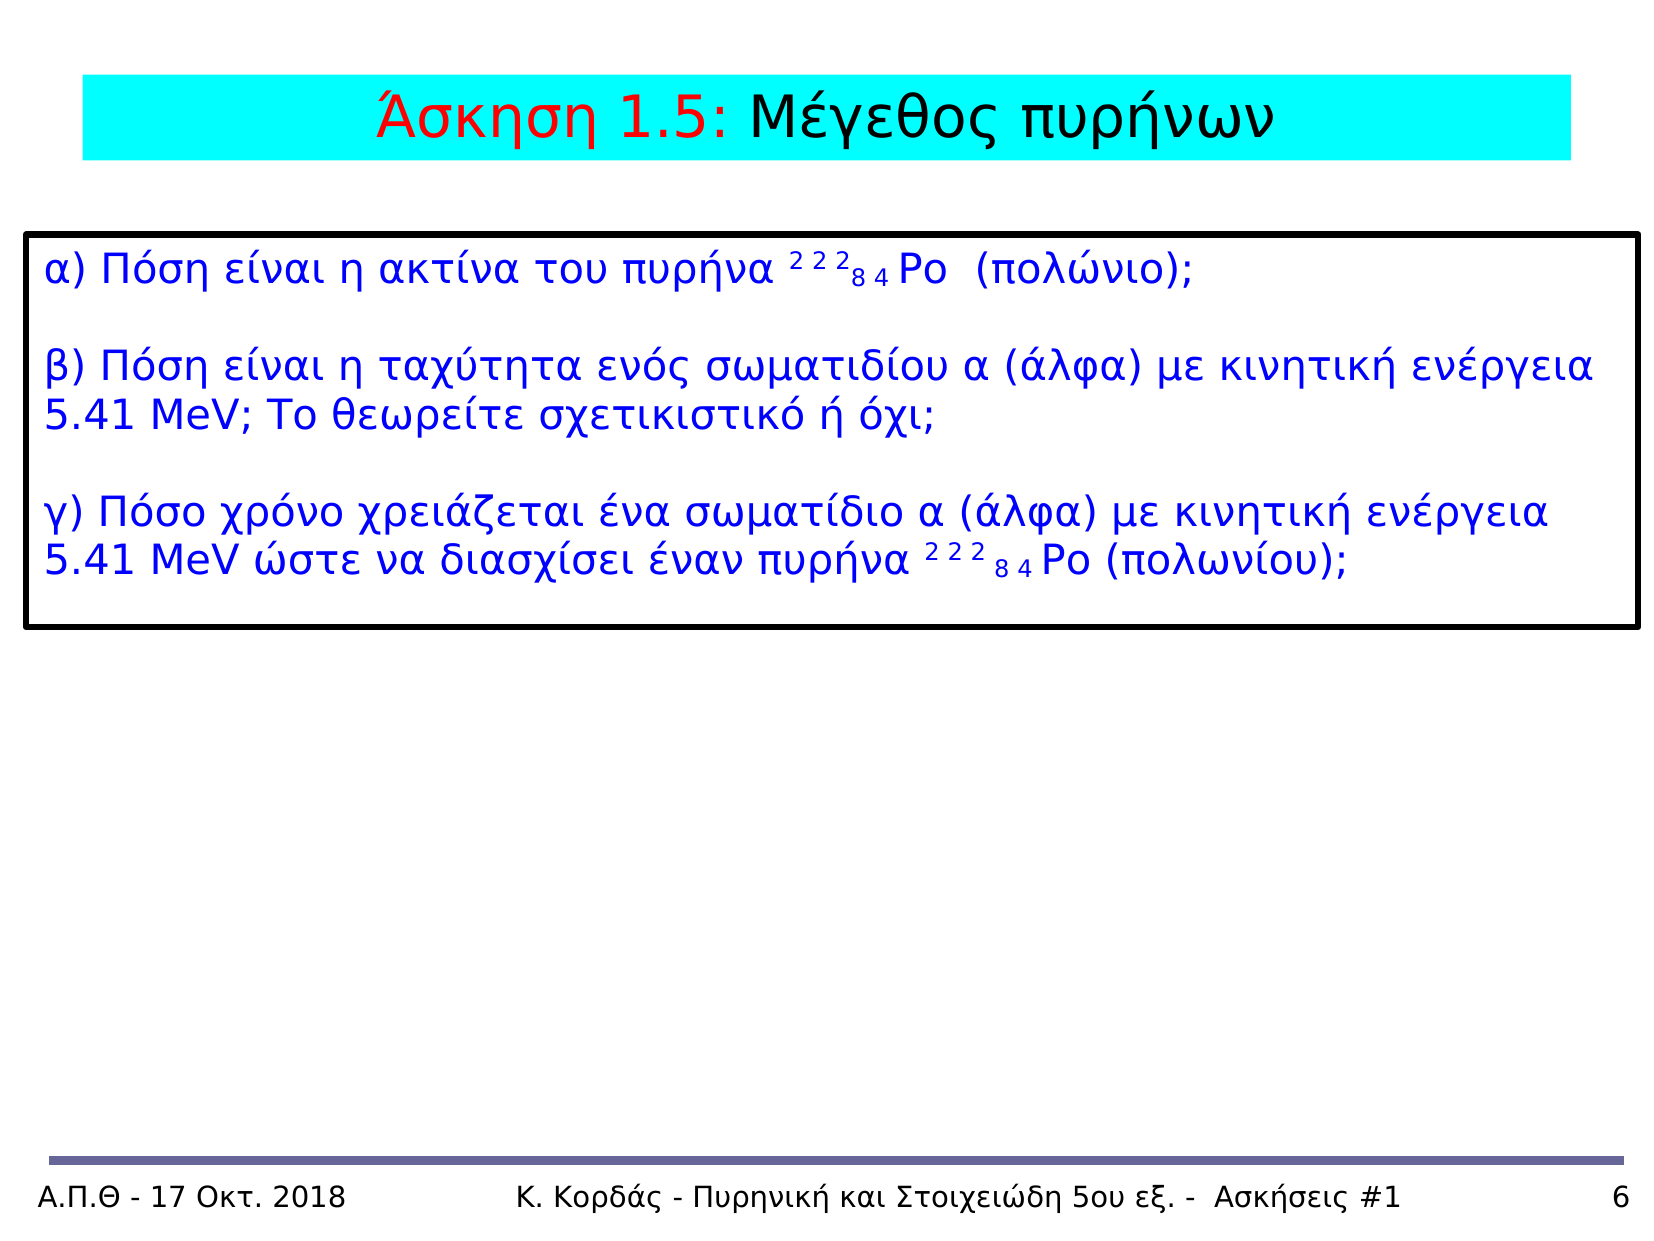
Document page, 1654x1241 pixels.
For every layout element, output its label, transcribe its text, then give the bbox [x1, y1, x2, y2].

title Άσκηση 1.5: Μέγεθος πυρήνων [82, 74, 1571, 161]
text_box α) Πόση είναι η ακτίνα του πυρήνα 2 2 28 4 Po (πολώνιο); β) Πόση είναι η ταχύτητα ενός σωματιδίου α (άλφα) με κινητική ενέργεια 5.41 MeV; Το θεωρείτε σχετικιστικό ή όχι; γ) Πόσο χρόνο χρειάζεται ένα σωματίδιο α (άλφα) με κινητική ενέργεια 5.41 MeV ώστε να διασχίσει έναν πυρήνα 2 2 2 8 4 Po (πολωνίου); [25, 234, 1639, 628]
